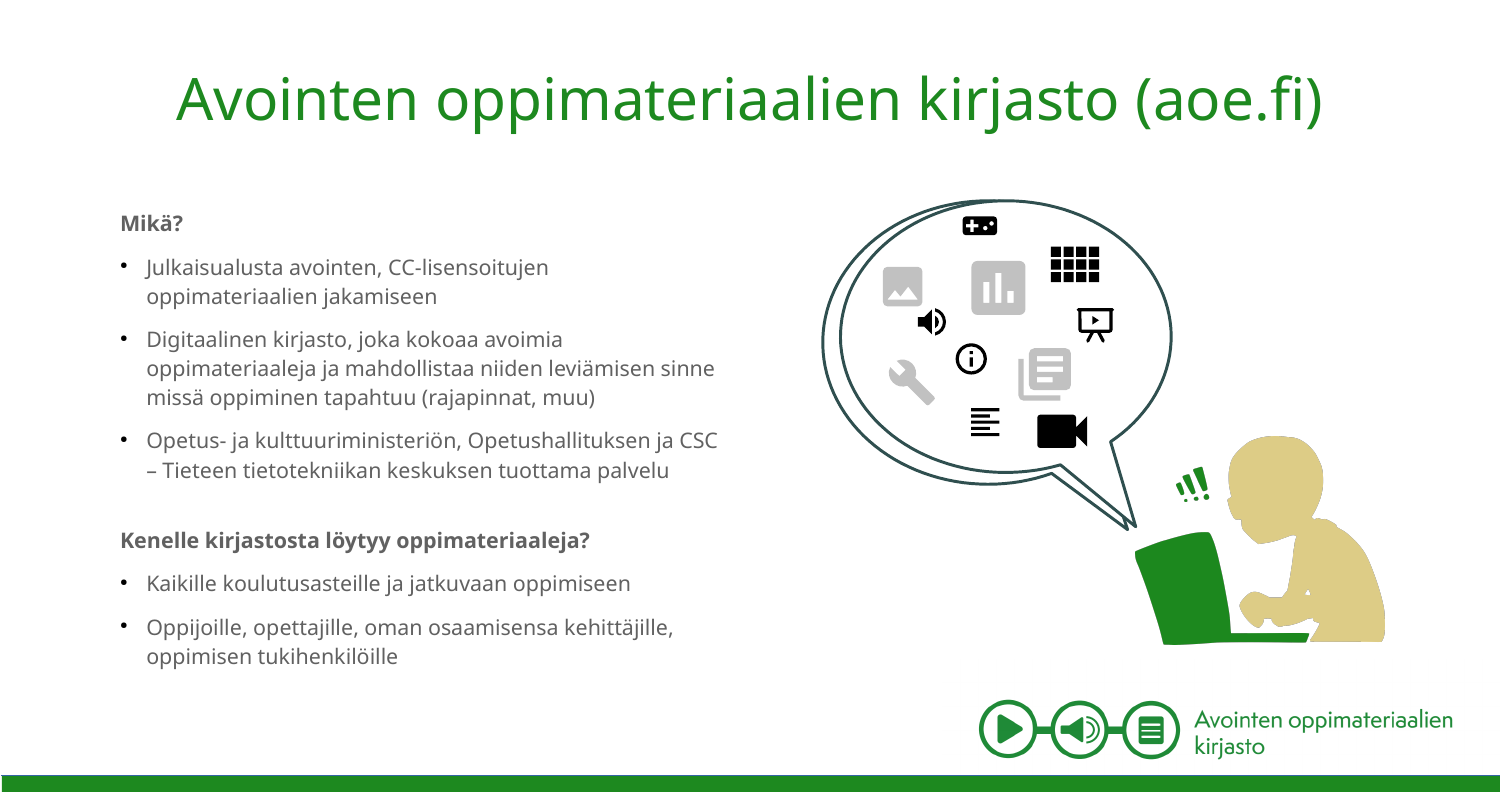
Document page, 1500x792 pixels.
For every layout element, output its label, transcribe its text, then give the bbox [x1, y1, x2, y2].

picture [888, 359, 935, 406]
picture [1135, 436, 1385, 645]
picture [954, 342, 988, 376]
picture [1035, 413, 1089, 450]
picture [942, 659, 1500, 775]
picture [882, 266, 947, 337]
picture [1049, 245, 1101, 284]
title Avointen oppimateriaalien kirjasto (aoe.fi) [75, 31, 1425, 164]
picture [1017, 347, 1072, 402]
picture [961, 215, 998, 236]
picture [970, 407, 1001, 438]
list Mikä? Julkaisualusta avointen, CC-lisensoitujen oppimateriaalien jakamiseen Digitaalinen kirjasto, joka kokoaa avoimia oppimateriaaleja ja mahdollistaa niiden leviämisen sinne missä oppiminen tapahtuu (rajapinnat, muu) Opetus- ja kulttuuriministeriön, Opetushallituksen ja CSC – Tieteen tietotekniikan keskuksen tuottama palvelu Kenelle kirjastosta löytyy oppimateriaaleja? Kaikille koulutusasteille ja jatkuvaan oppimiseen Oppijoille, opettajille, oman osaamisensa kehittäjille, oppimisen tukihenkilöille [120, 208, 723, 686]
text_box [840, 200, 1172, 527]
picture [970, 259, 1027, 317]
picture [1076, 308, 1115, 343]
